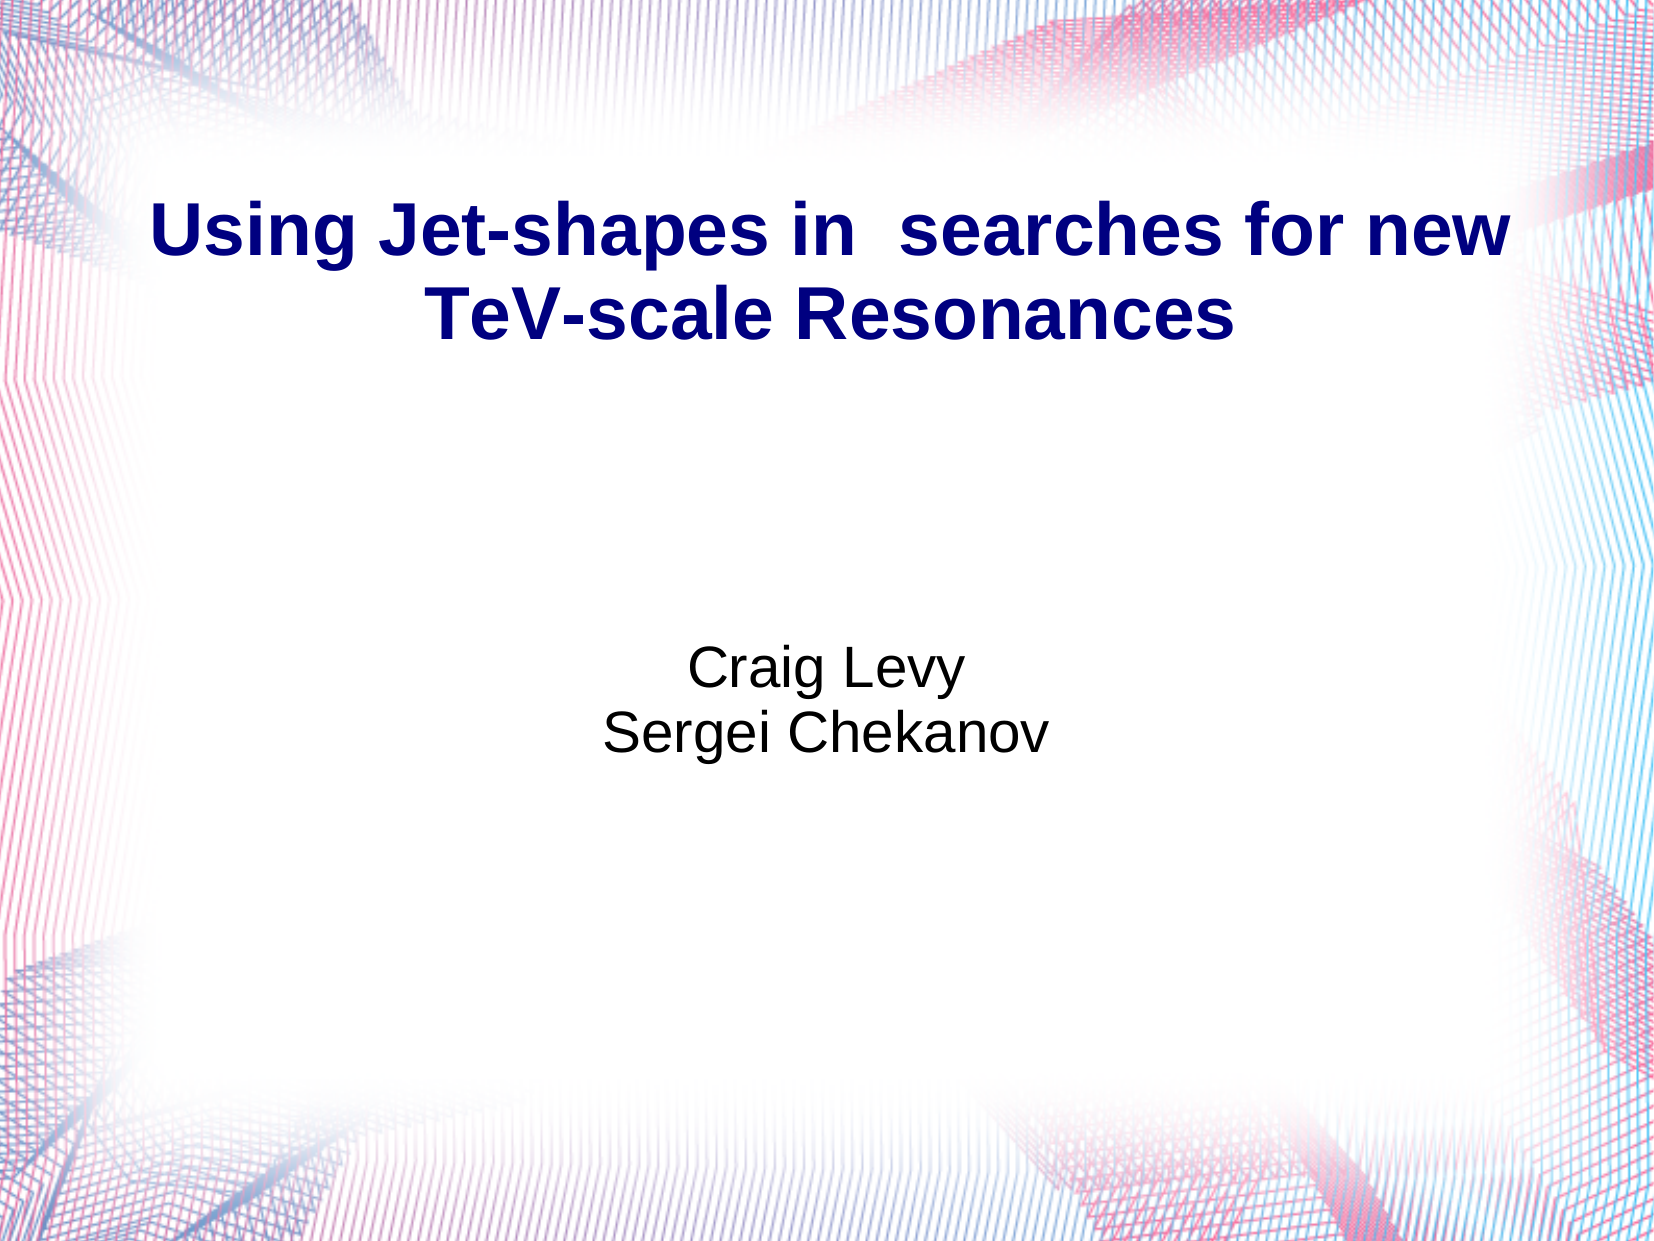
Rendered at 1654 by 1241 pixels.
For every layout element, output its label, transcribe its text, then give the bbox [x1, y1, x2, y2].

picture [0, 0, 1654, 1241]
title Using Jet-shapes in searches for new TeV-scale Resonances [86, 167, 1576, 376]
subtitle Craig Levy Sergei Chekanov [82, 297, 1571, 1102]
